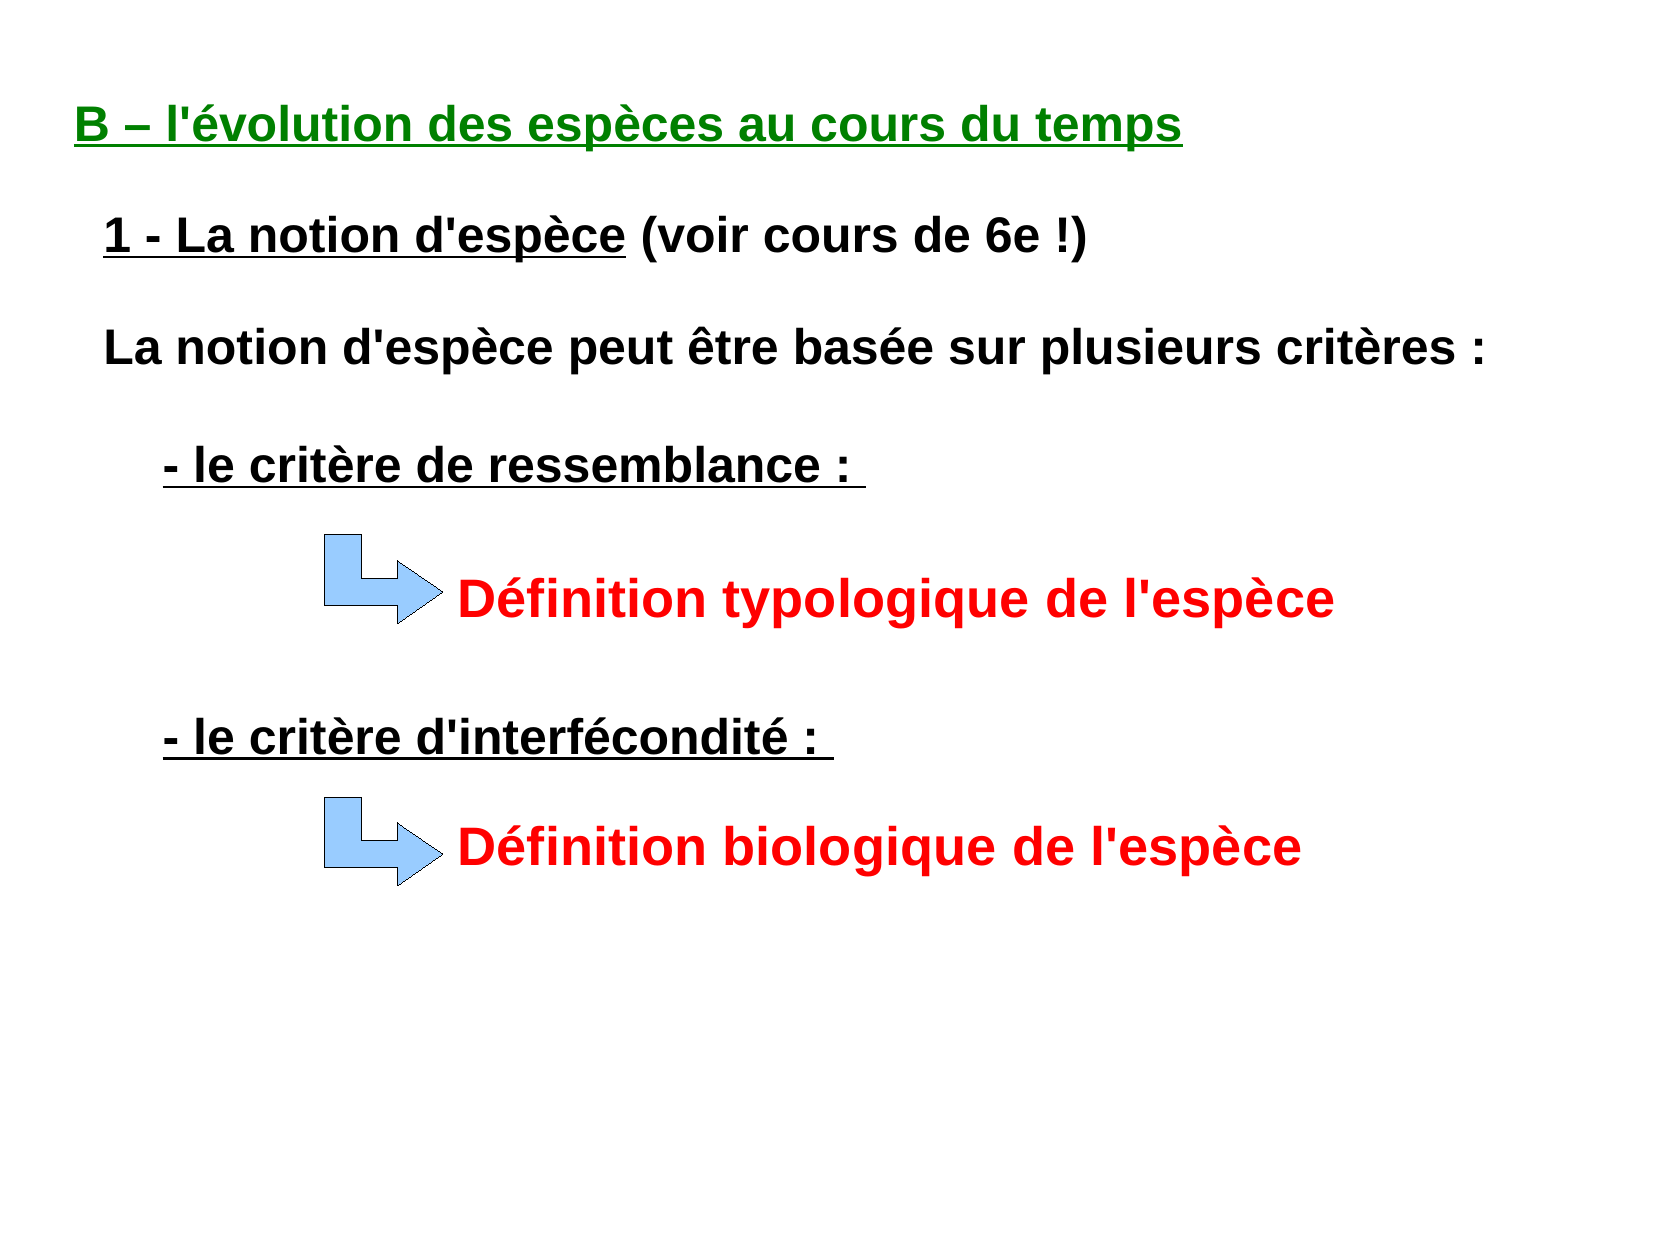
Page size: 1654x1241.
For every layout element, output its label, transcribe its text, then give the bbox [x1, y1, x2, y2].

text_box - le critère d'interfécondité : [147, 701, 1565, 774]
text_box - le critère de ressemblance : [147, 430, 1565, 502]
text_box Définition biologique de l'espèce [442, 808, 1359, 886]
text_box [324, 534, 442, 624]
text_box Définition typologique de l'espèce [442, 561, 1359, 638]
text_box [324, 797, 442, 886]
text_box B – l'évolution des espèces au cours du temps [59, 88, 1565, 161]
text_box 1 - La notion d'espèce (voir cours de 6e !) La notion d'espèce peut être basée sur plusieurs critères : [88, 200, 1506, 386]
